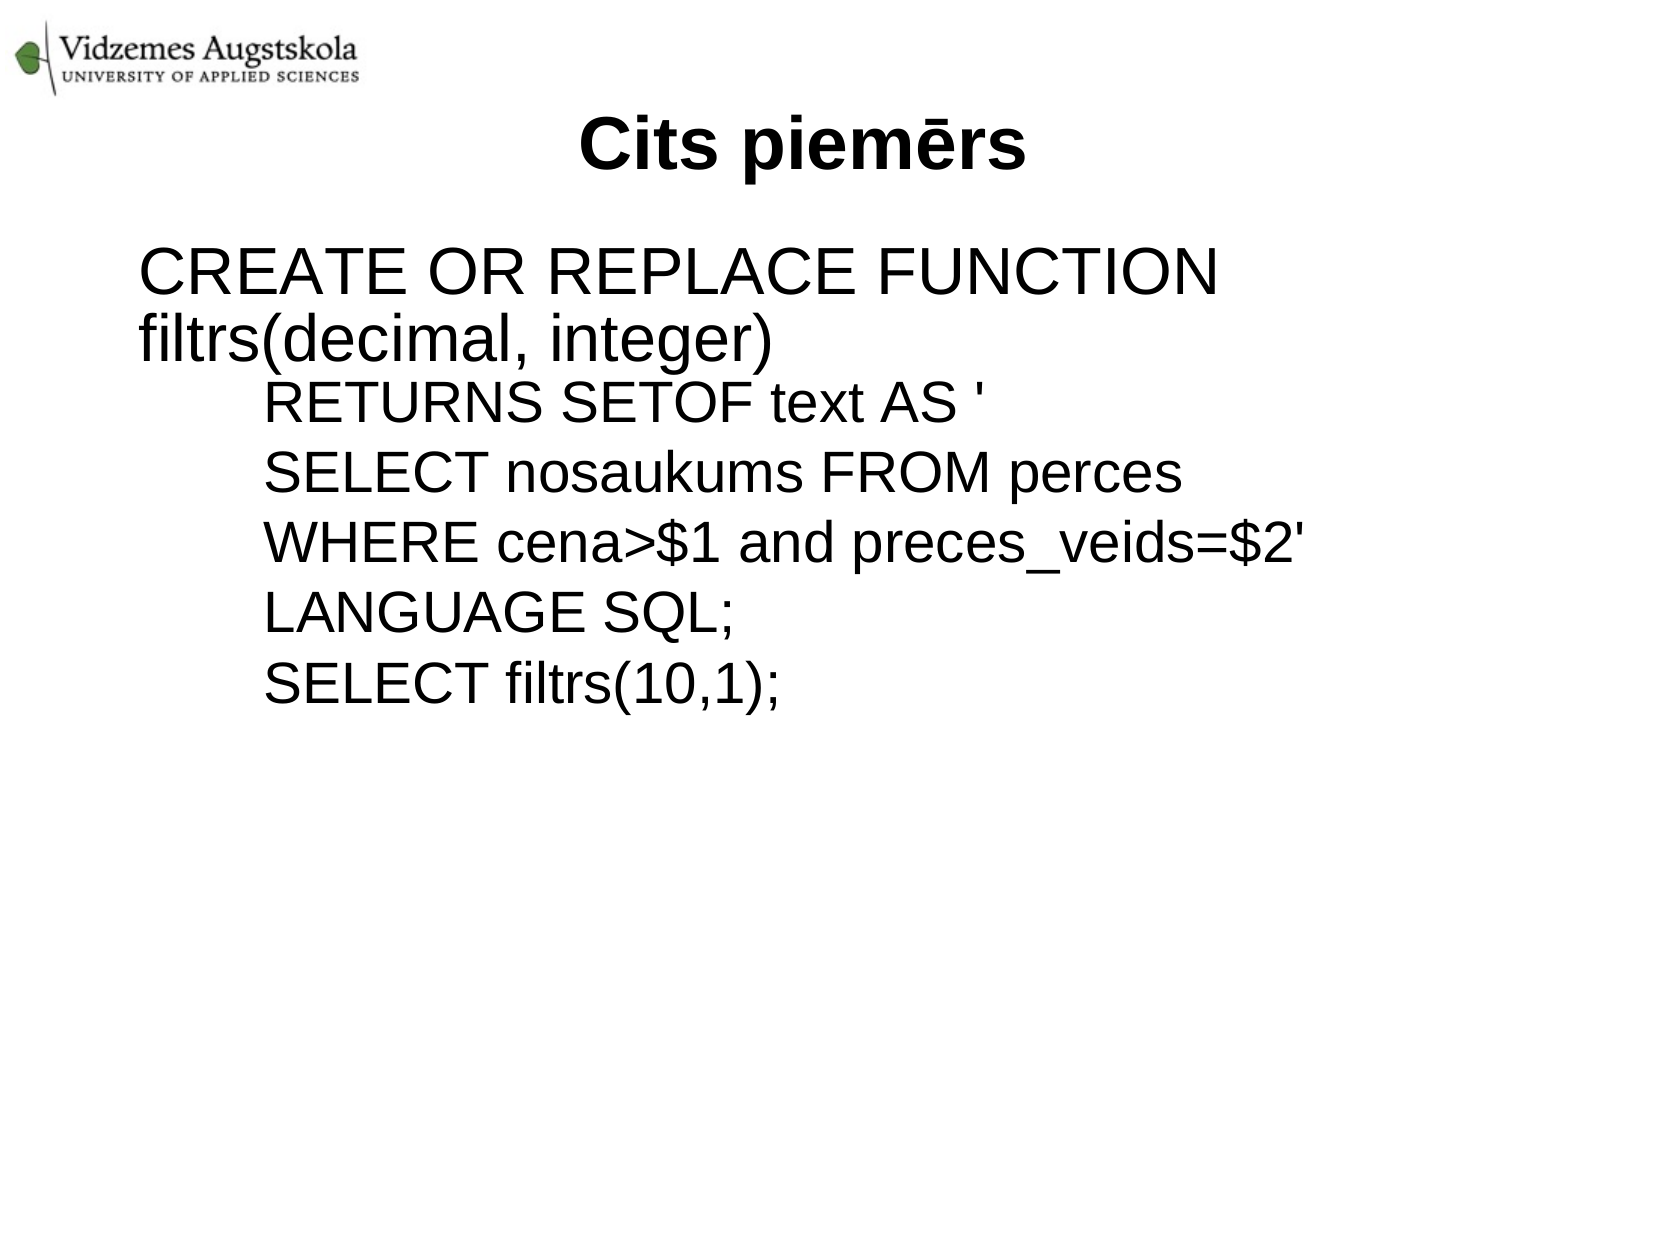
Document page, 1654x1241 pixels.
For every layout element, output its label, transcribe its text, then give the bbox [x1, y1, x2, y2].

picture [5, 2, 368, 113]
title Cits piemērs [94, 103, 1512, 188]
list CREATE OR REPLACE FUNCTION filtrs(decimal, integer) RETURNS SETOF text AS ' SELECT nosaukums FROM perces WHERE cena>$1 and preces_veids=$2' LANGUAGE SQL; SELECT filtrs(10,1); [82, 236, 1569, 1107]
